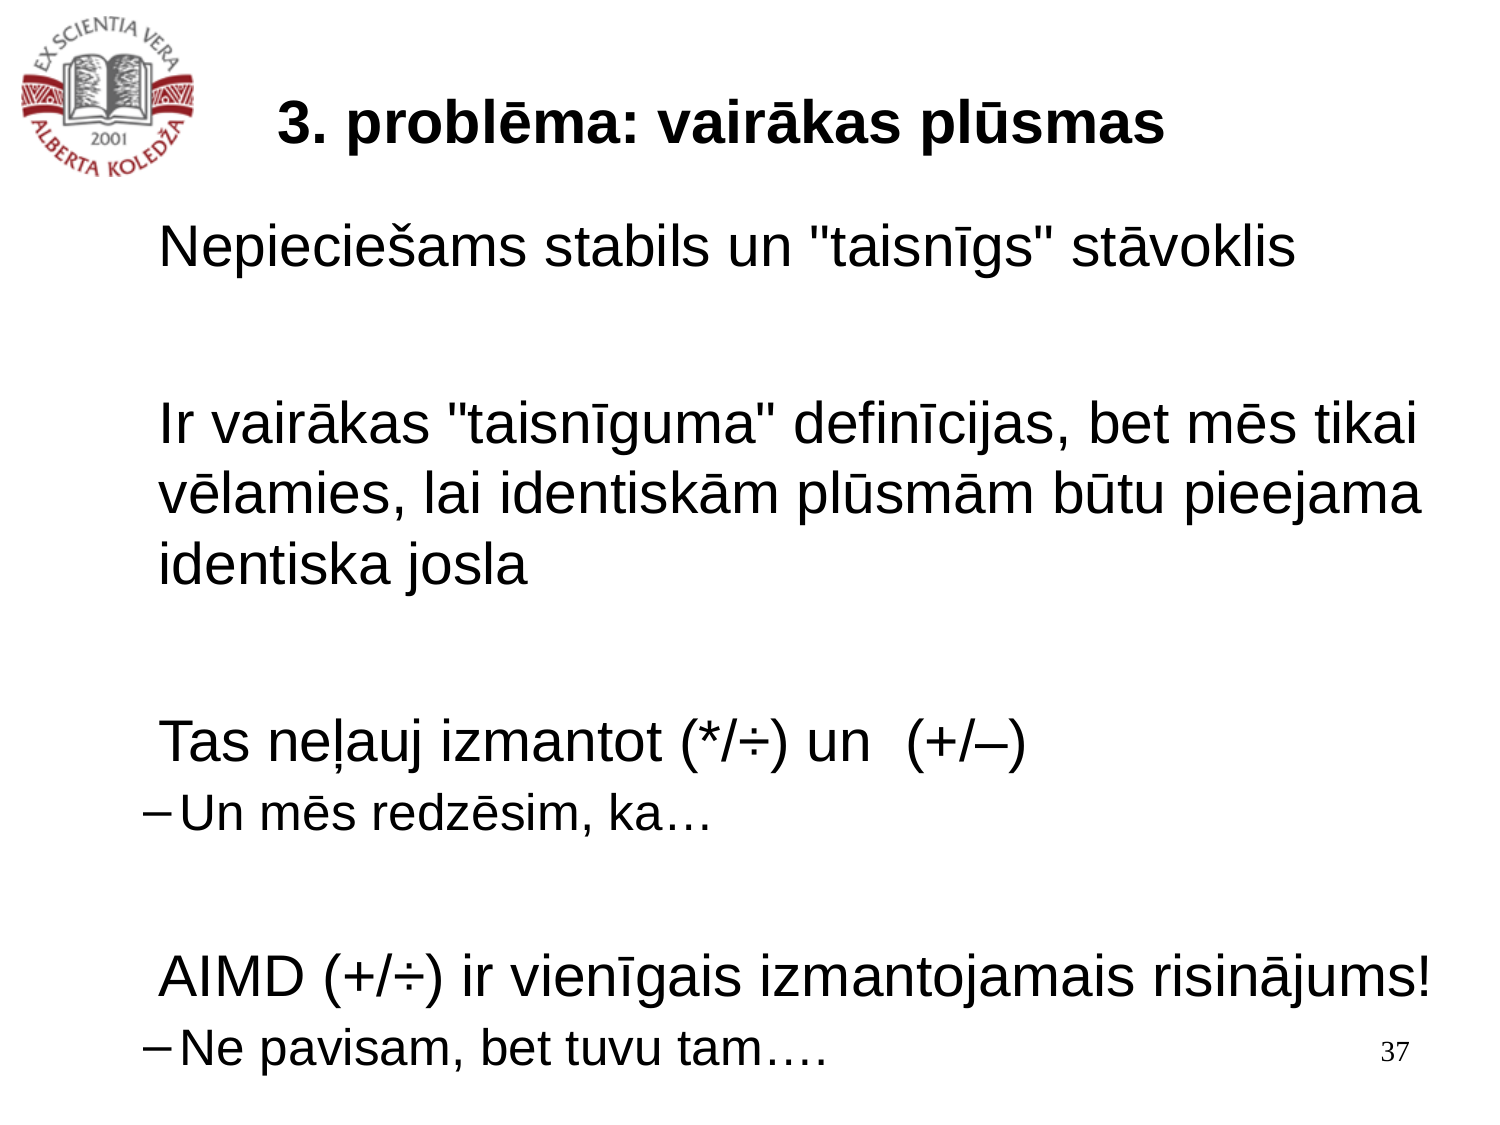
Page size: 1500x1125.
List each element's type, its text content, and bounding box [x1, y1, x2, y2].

title 3. problēma: vairākas plūsmas [50, 62, 1374, 175]
picture [21, 16, 194, 177]
list Nepieciešams stabils un "taisnīgs" stāvoklis Ir vairākas "taisnīguma" definīcijas, bet mēs tikai vēlamies, lai identiskām plūsmām būtu pieejama identiska josla Tas neļauj izmantot (*/÷) un (+/–) Un mēs redzēsim, ka… AIMD (+/÷) ir vienīgais izmantojamais risinājums! Ne pavisam, bet tuvu tam…. [74, 200, 1463, 1101]
